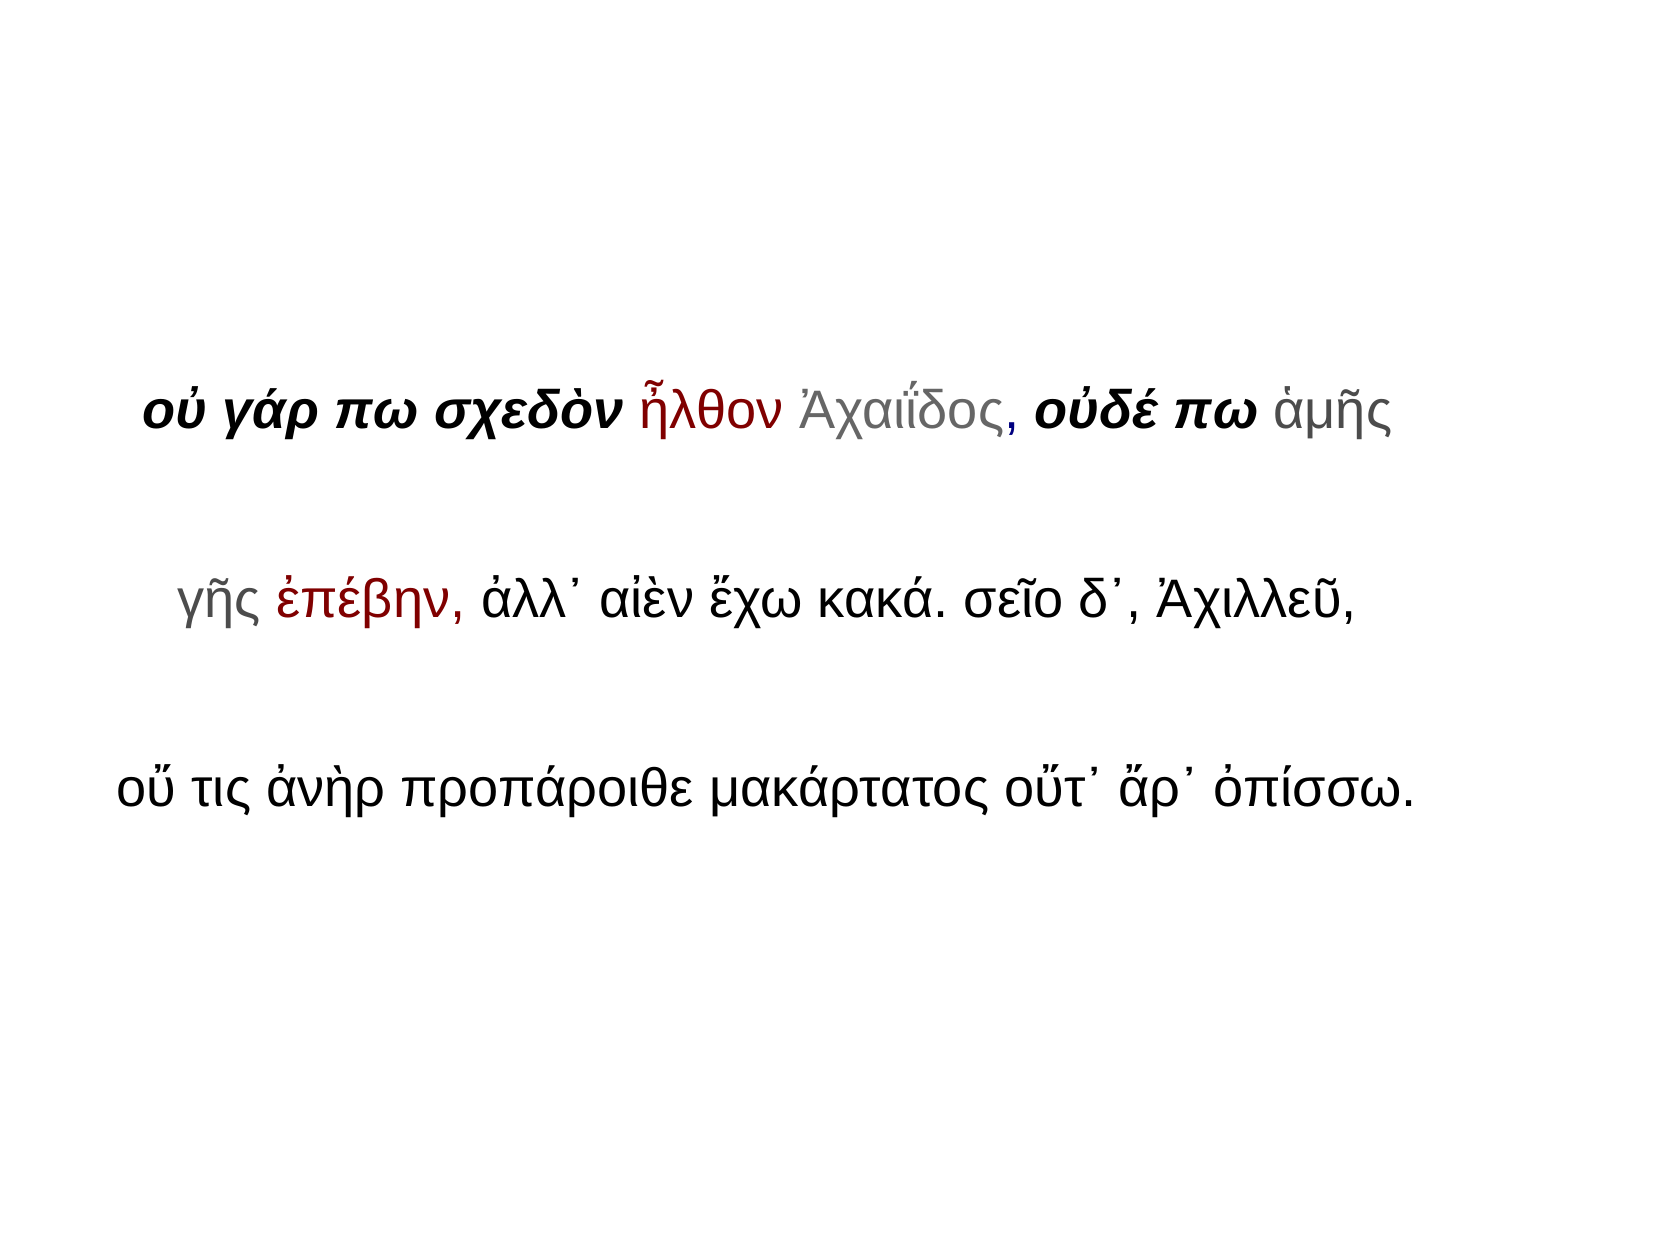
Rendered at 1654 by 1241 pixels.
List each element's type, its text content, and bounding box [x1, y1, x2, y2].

subtitle οὐ γάρ πω σχεδὸν ἦλθον Ἀχαιΐδος, οὐδέ πω ἁμῆς γῆς ἐπέβην, ἀλλ᾽ αἰὲν ἔχω κακά. σεῖο δ᾽, Ἀχιλλεῦ, οὔ τις ἀνὴρ προπάροιθε μακάρτατος οὔτ᾽ ἄρ᾽ ὀπίσσω. [23, 283, 1512, 1003]
